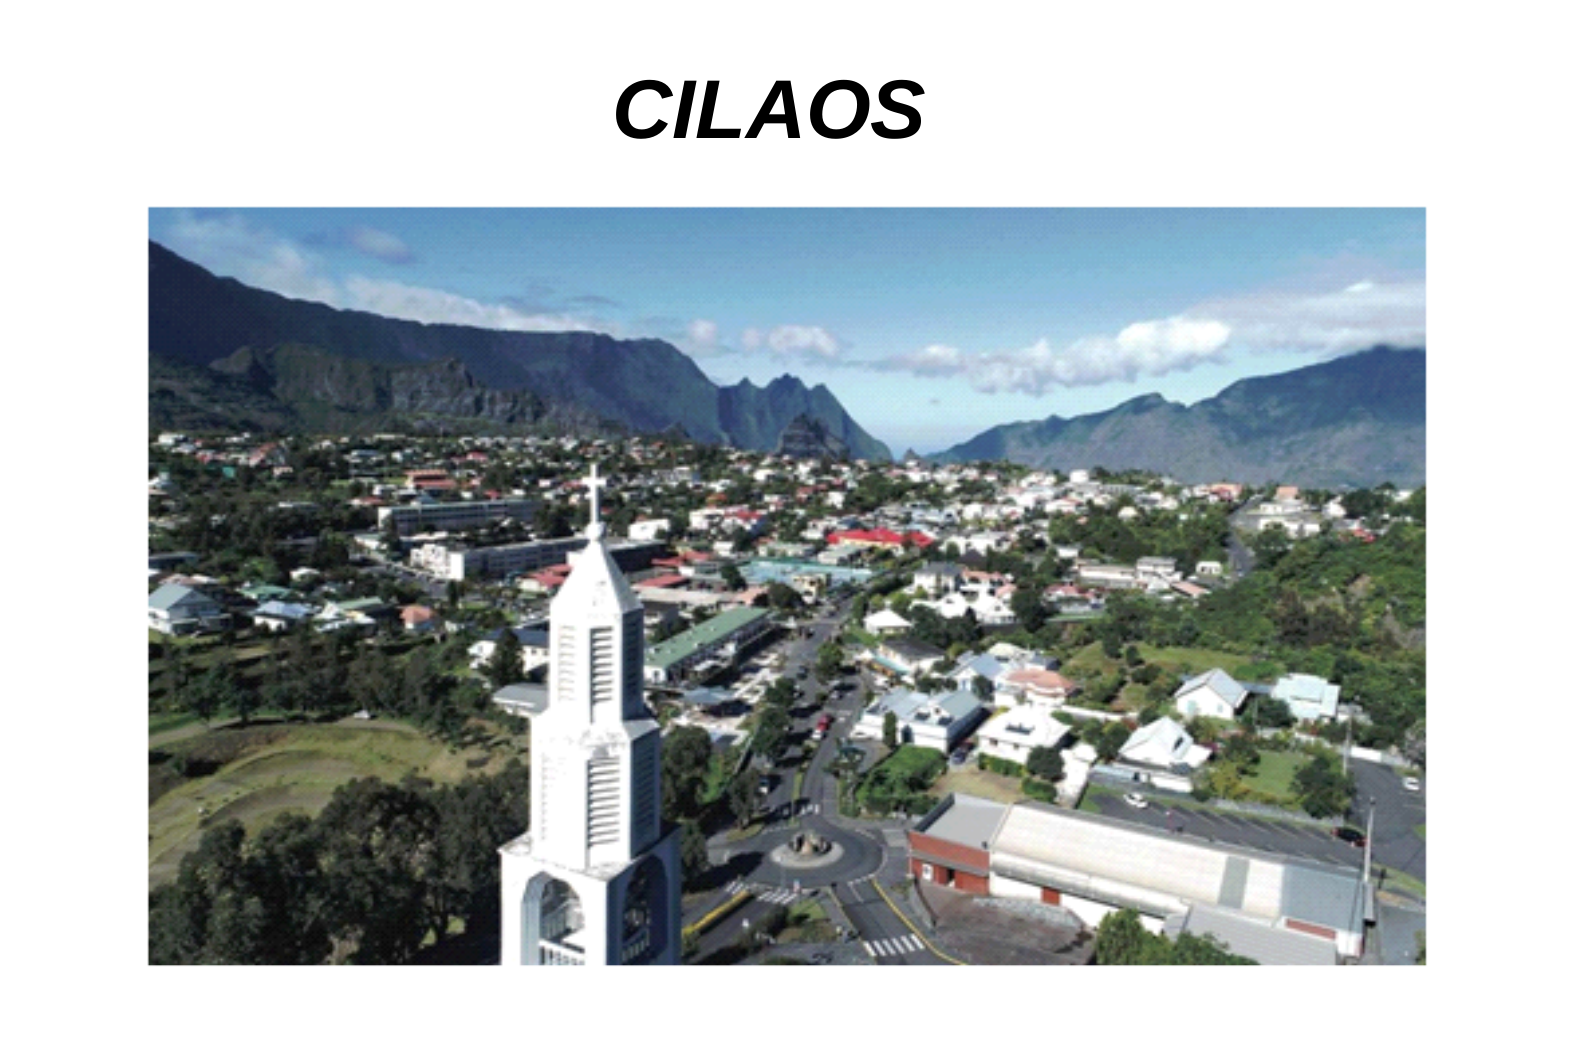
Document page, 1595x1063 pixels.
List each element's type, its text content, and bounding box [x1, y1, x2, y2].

picture [146, 205, 1430, 969]
subtitle CILAOS [401, 54, 1137, 167]
